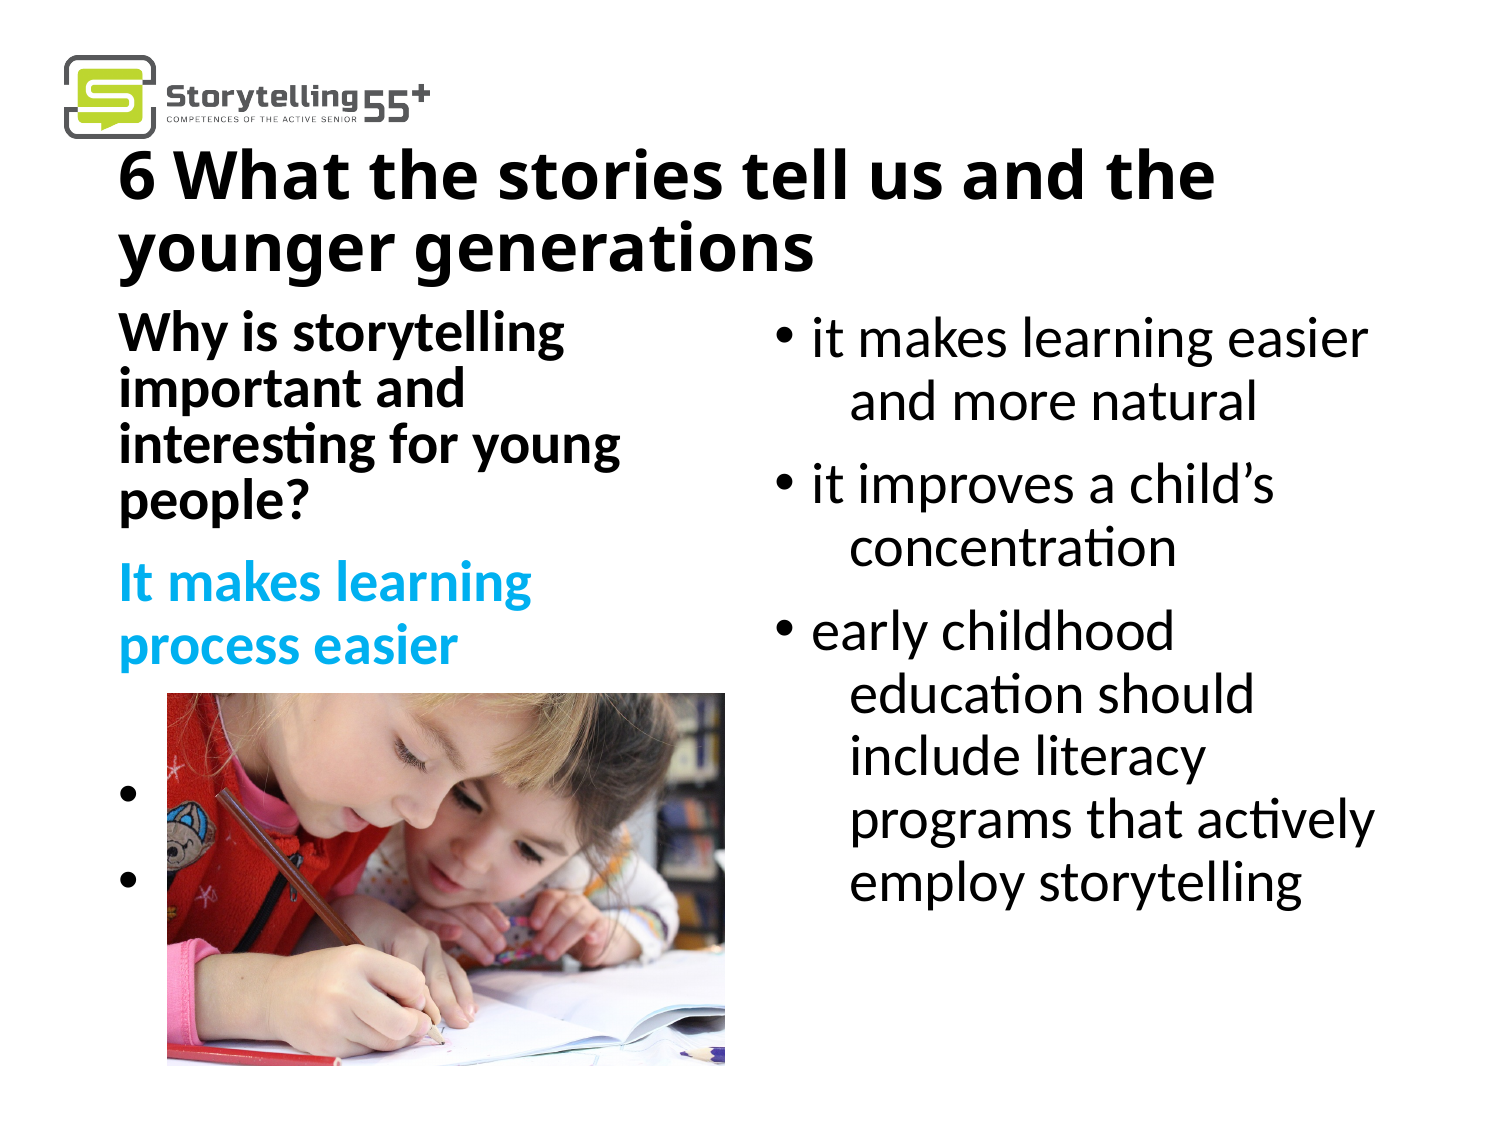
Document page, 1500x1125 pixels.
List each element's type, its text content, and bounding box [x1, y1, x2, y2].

list Why is storytelling important and interesting for young people? It makes learning process easier [103, 299, 741, 1014]
picture [167, 693, 725, 1066]
title 6 What the stories tell us and the younger generations [103, 127, 1397, 300]
picture [64, 55, 430, 139]
list it makes learning easier and more natural it improves a child’s concentration early childhood education should include literacy programs that actively employ storytelling [759, 299, 1397, 1014]
